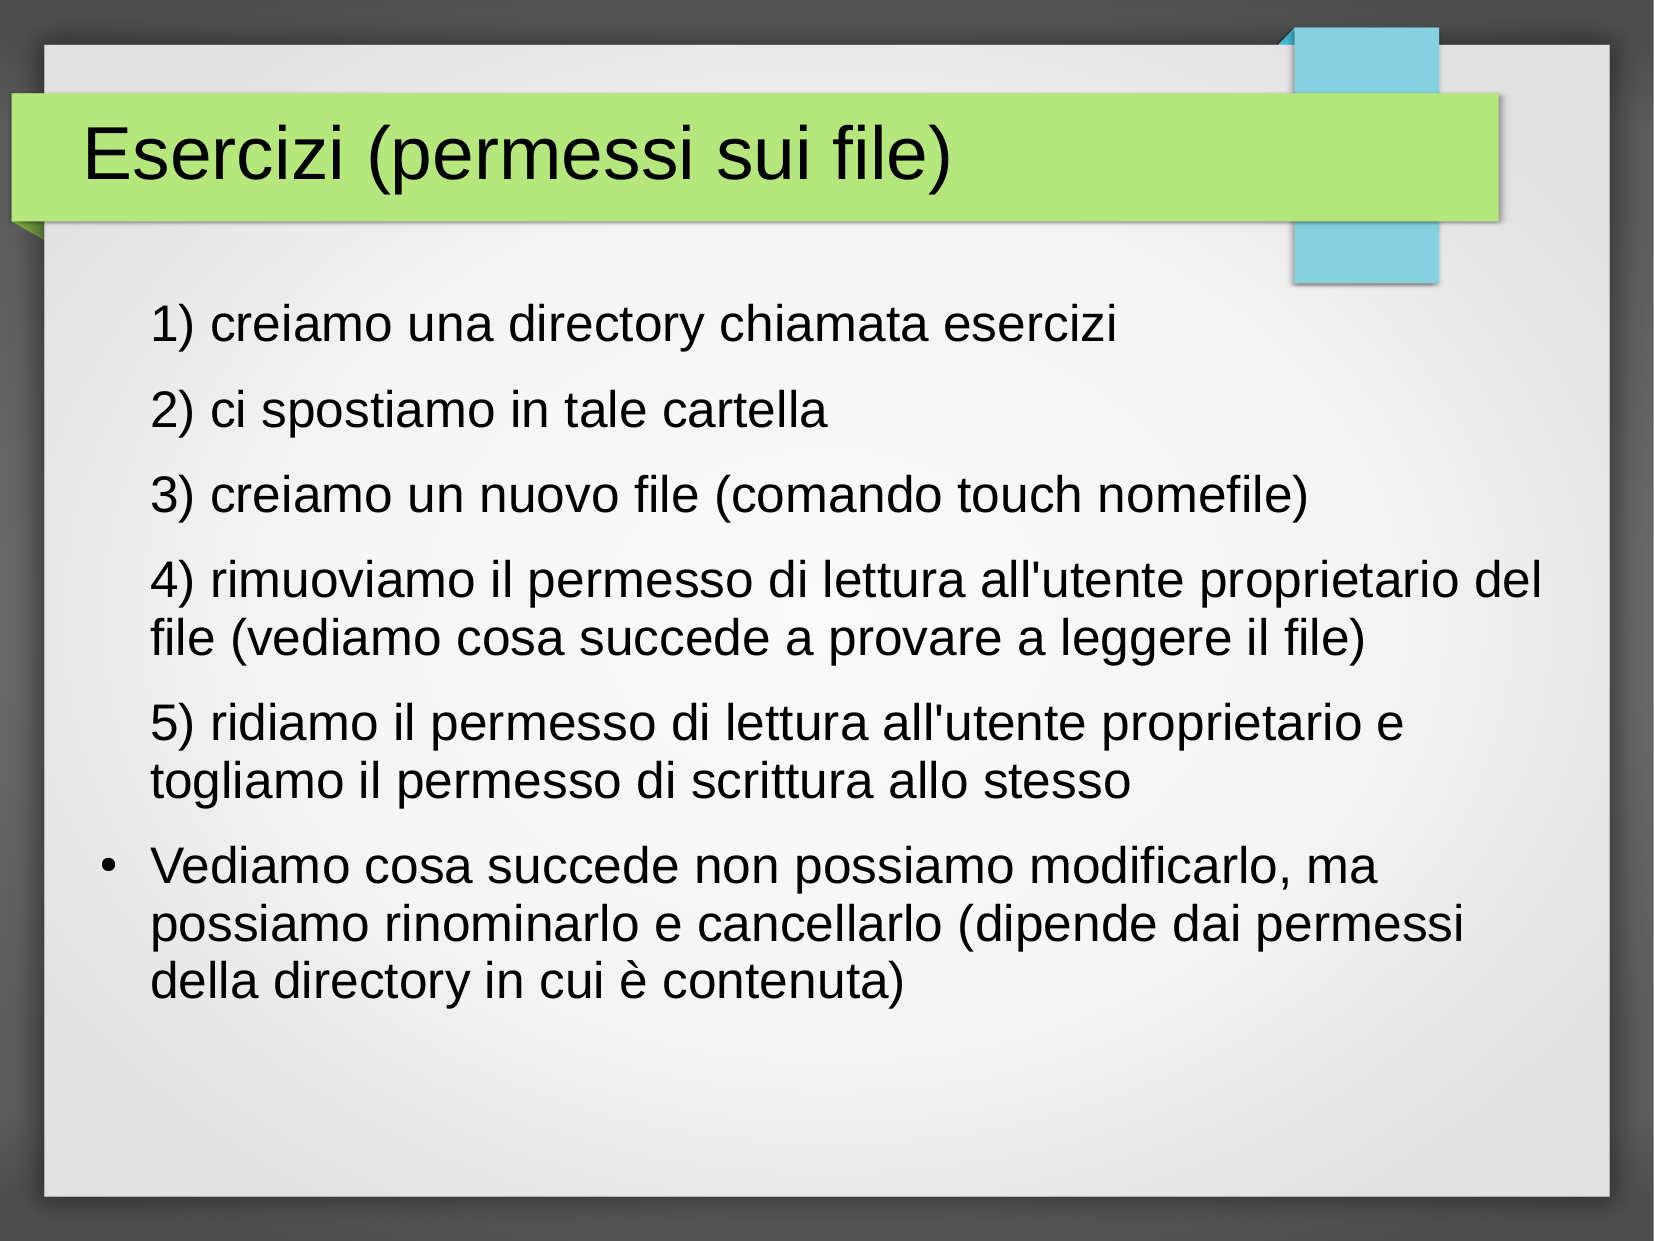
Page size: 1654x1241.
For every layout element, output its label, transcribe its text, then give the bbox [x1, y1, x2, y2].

list 1) creiamo una directory chiamata esercizi 2) ci spostiamo in tale cartella 3) creiamo un nuovo file (comando touch nomefile) 4) rimuoviamo il permesso di lettura all'utente proprietario del file (vediamo cosa succede a provare a leggere il file) 5) ridiamo il permesso di lettura all'utente proprietario e togliamo il permesso di scrittura allo stesso Vediamo cosa succede non possiamo modificarlo, ma possiamo rinominarlo e cancellarlo (dipende dai permessi della directory in cui è contenuta) [82, 295, 1571, 1015]
picture [0, 0, 1654, 1241]
title Esercizi (permessi sui file) [82, 94, 1264, 213]
